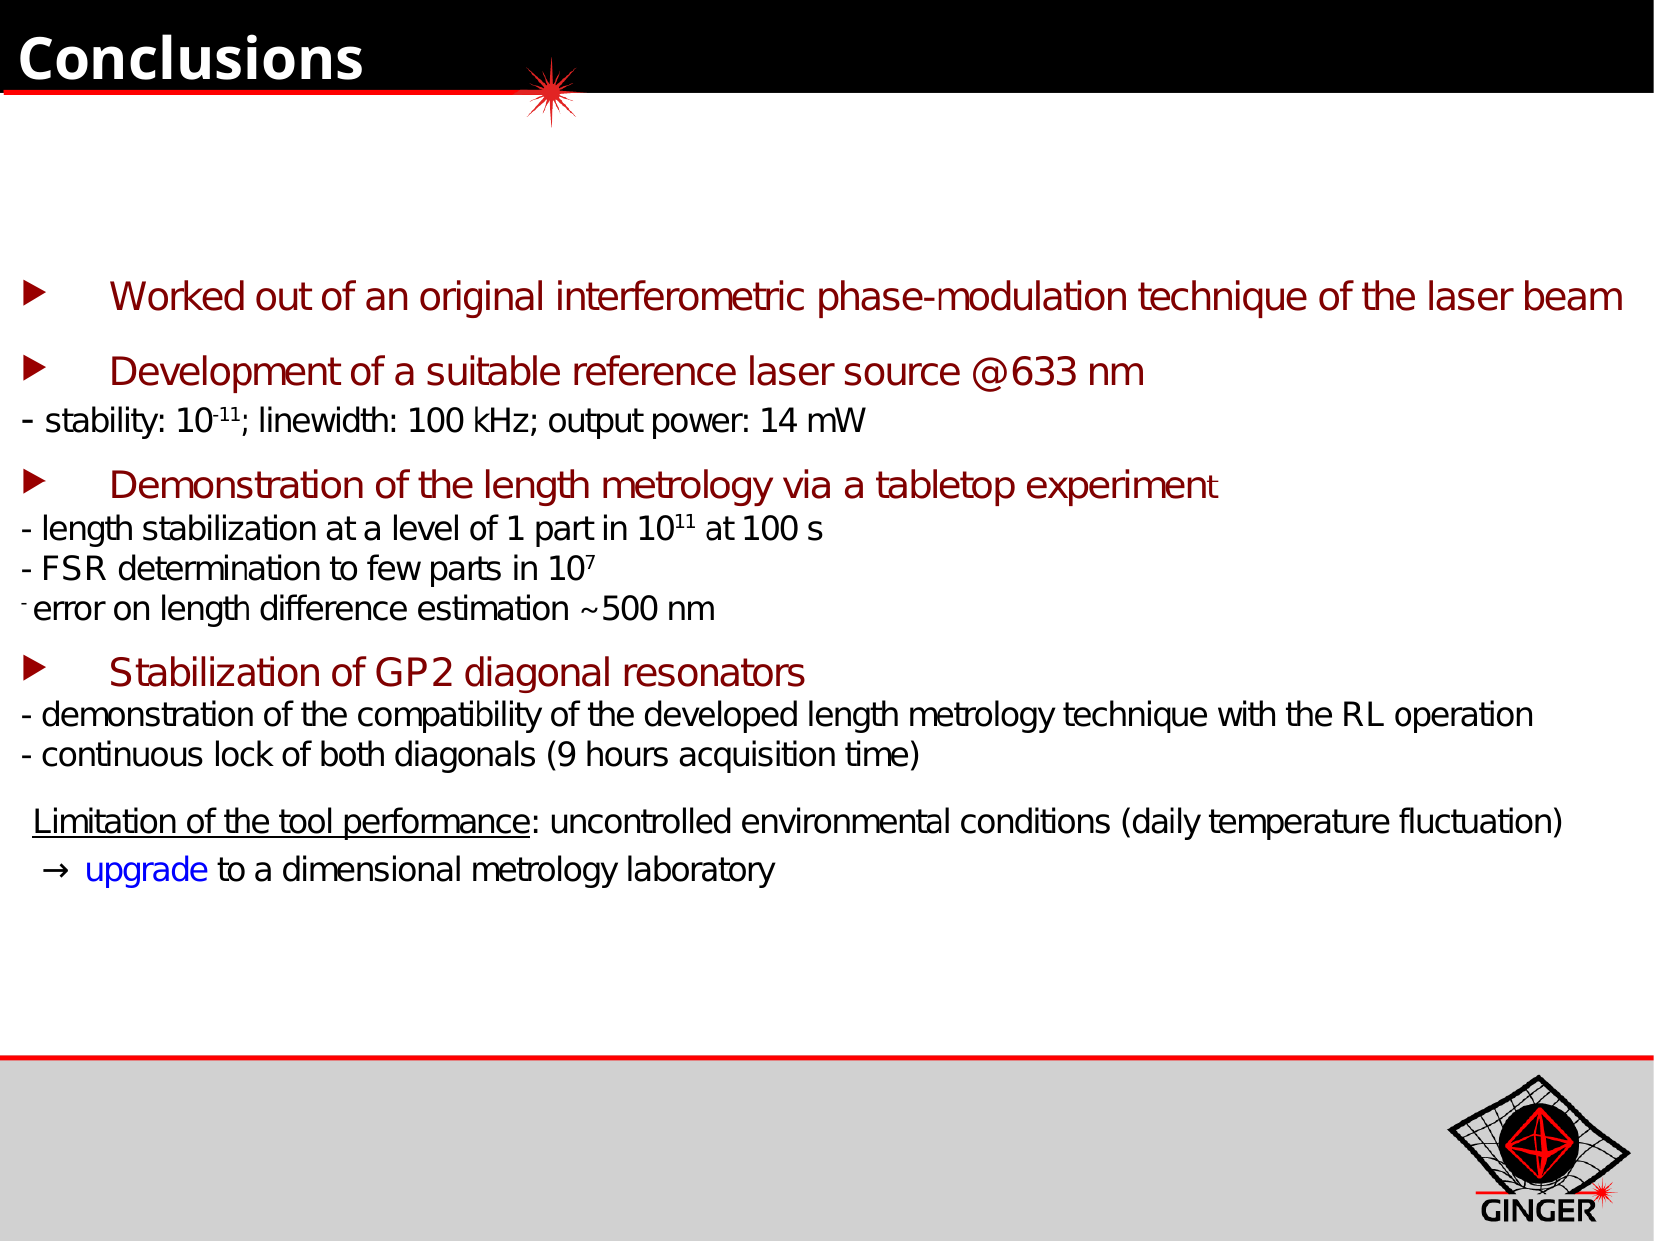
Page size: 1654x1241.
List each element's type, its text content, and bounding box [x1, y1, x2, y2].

text_box Conclusions [2, 9, 781, 91]
picture [0, 0, 1654, 1241]
